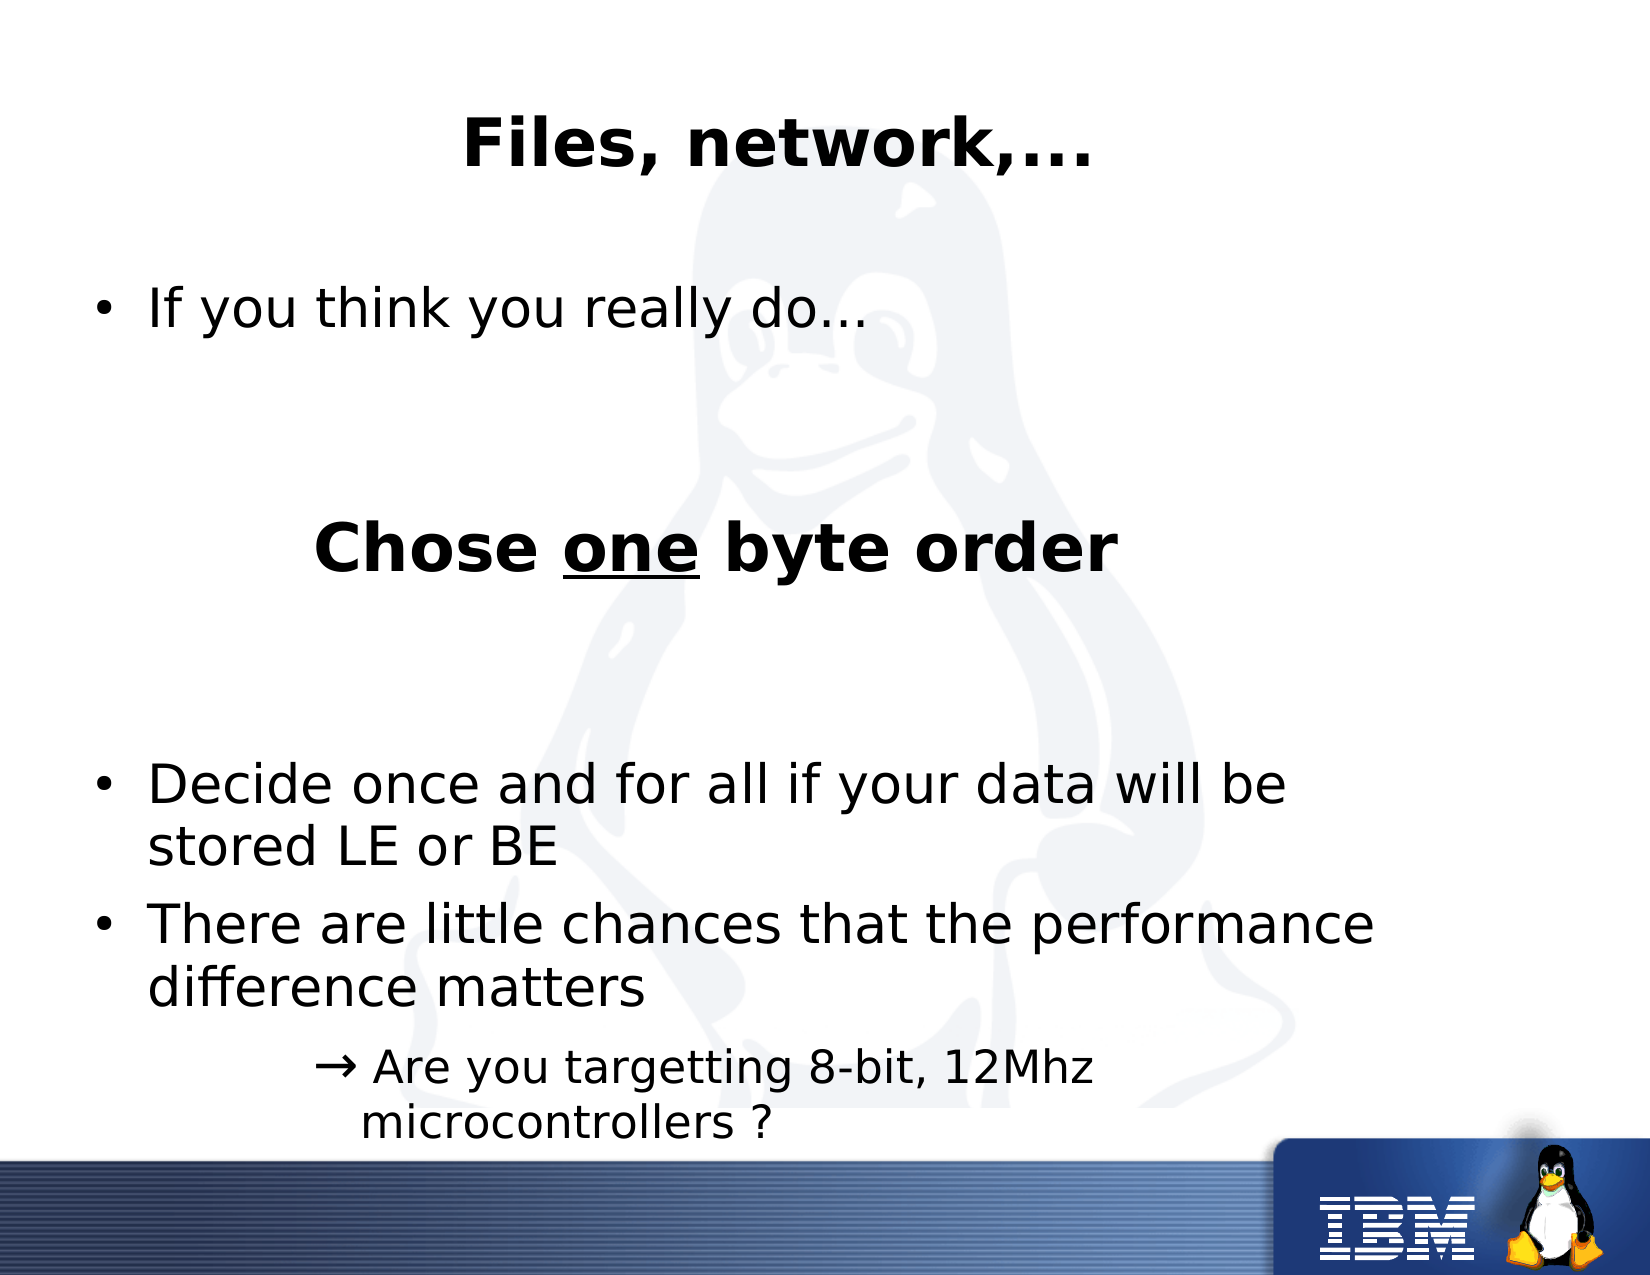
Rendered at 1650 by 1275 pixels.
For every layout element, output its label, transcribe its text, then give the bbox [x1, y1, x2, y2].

title Files, network,... [76, 76, 1457, 211]
list If you think you really do... Chose one byte order Decide once and for all if your data will be stored LE or BE There are little chances that the performance difference matters → Are you targetting 8-bit, 12Mhz microcontrollers ? [76, 277, 1457, 1171]
